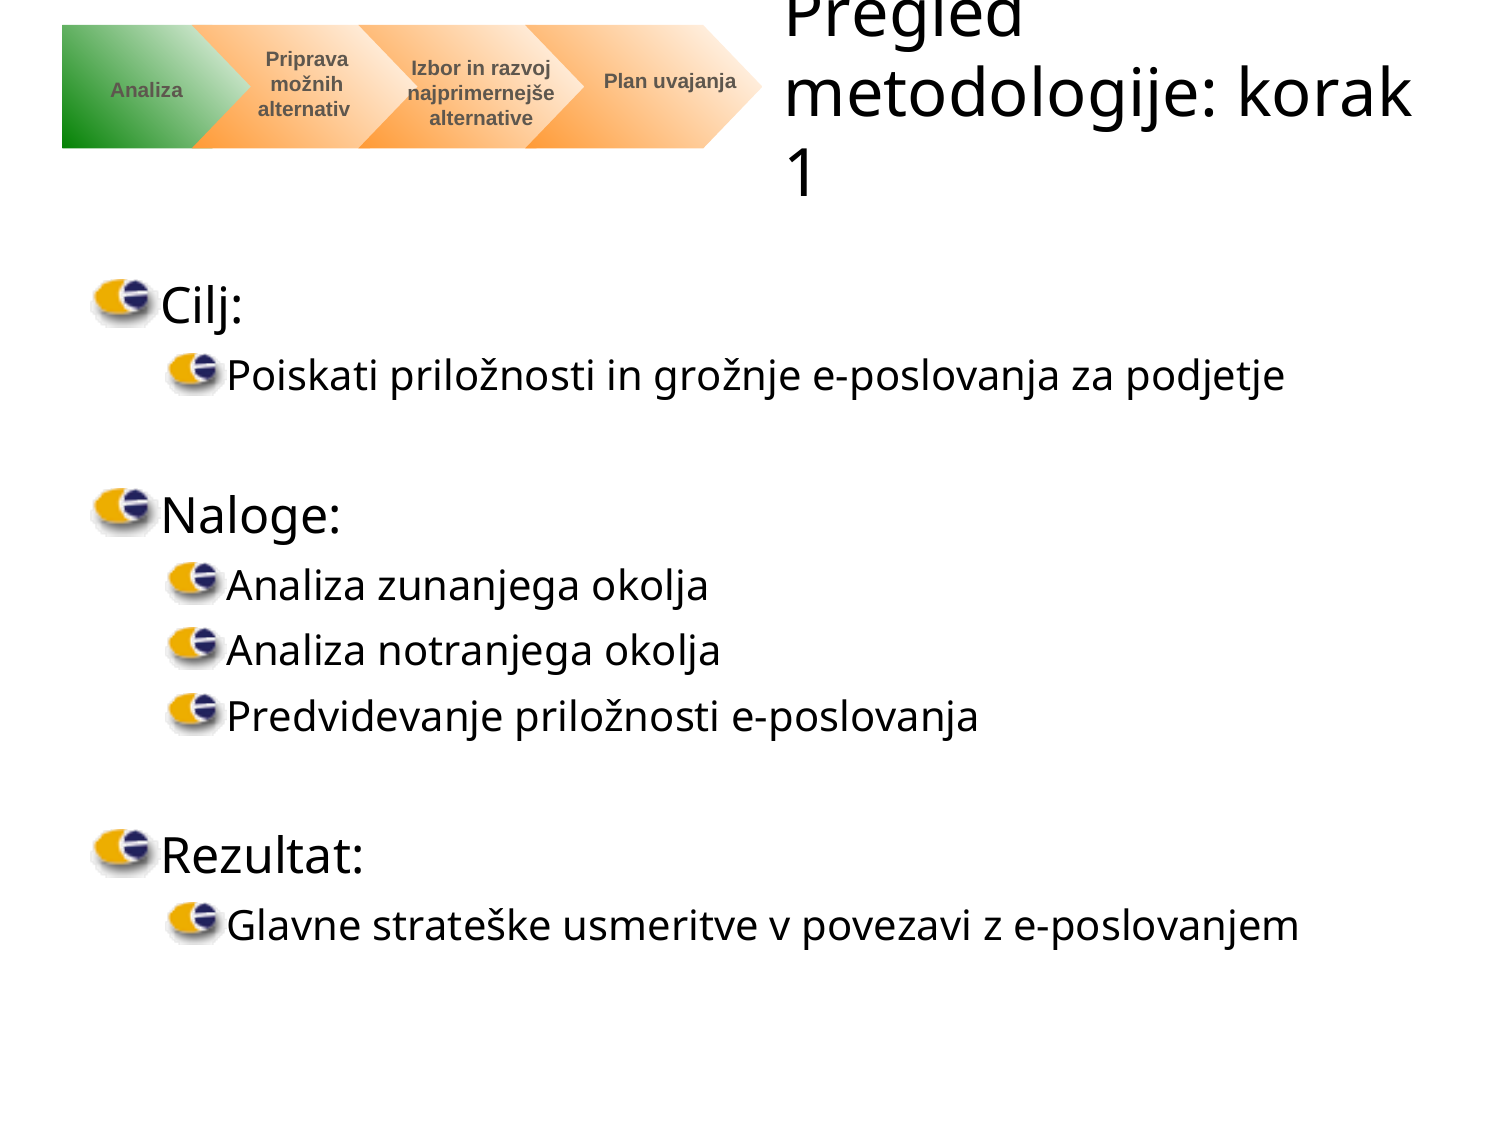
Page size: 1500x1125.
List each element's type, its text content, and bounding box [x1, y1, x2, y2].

text_box Izbor in razvoj najprimernejše alternative [390, 46, 572, 138]
text_box Plan uvajanja [575, 60, 765, 101]
text_box [62, 24, 749, 149]
text_box Analiza [62, 69, 231, 110]
text_box Priprava možnih alternativ [237, 37, 377, 128]
list Cilj: Poiskati priložnosti in grožnje e-poslovanja za podjetje Naloge: Analiza zunanjega okolja Analiza notranjega okolja Predvidevanje priložnosti e-poslovanja Rezultat: Glavne strateške usmeritve v povezavi z e-poslovanjem [74, 260, 1417, 1022]
text_box Pregled metodologije: korak 1 [768, 45, 1452, 134]
